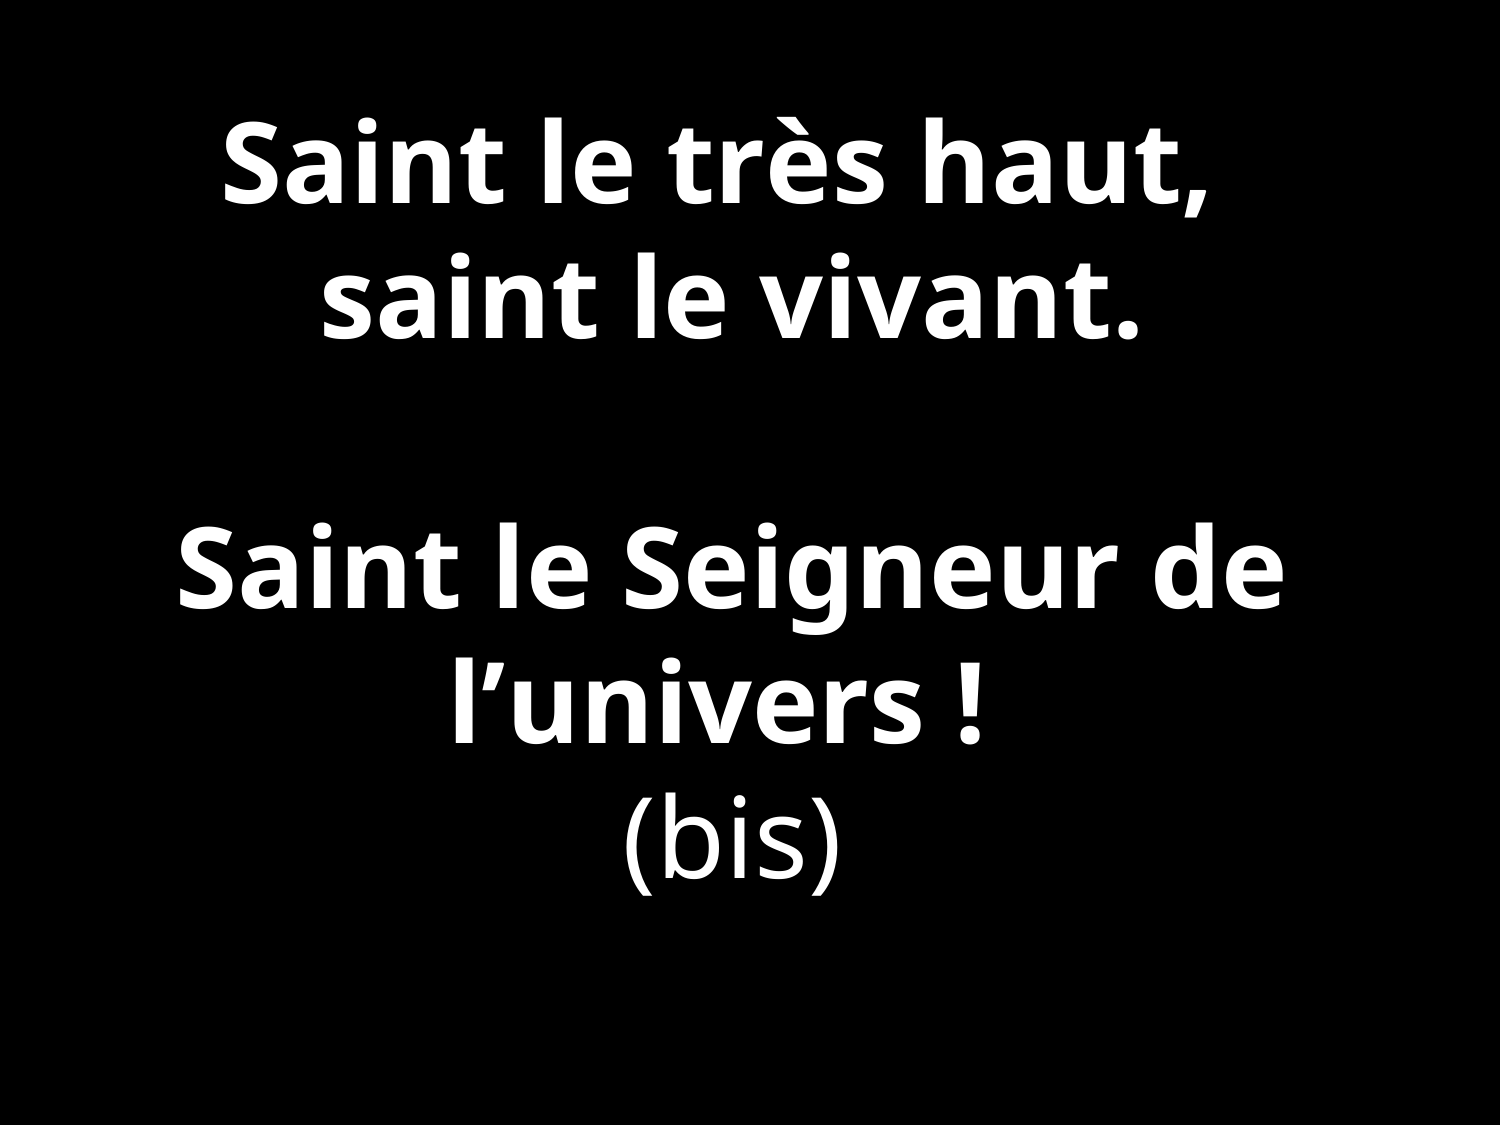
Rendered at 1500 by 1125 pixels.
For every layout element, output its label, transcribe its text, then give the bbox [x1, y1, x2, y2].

text_box Saint le très haut, saint le vivant. Saint le Seigneur de l’univers ! (bis) [41, 66, 1424, 591]
